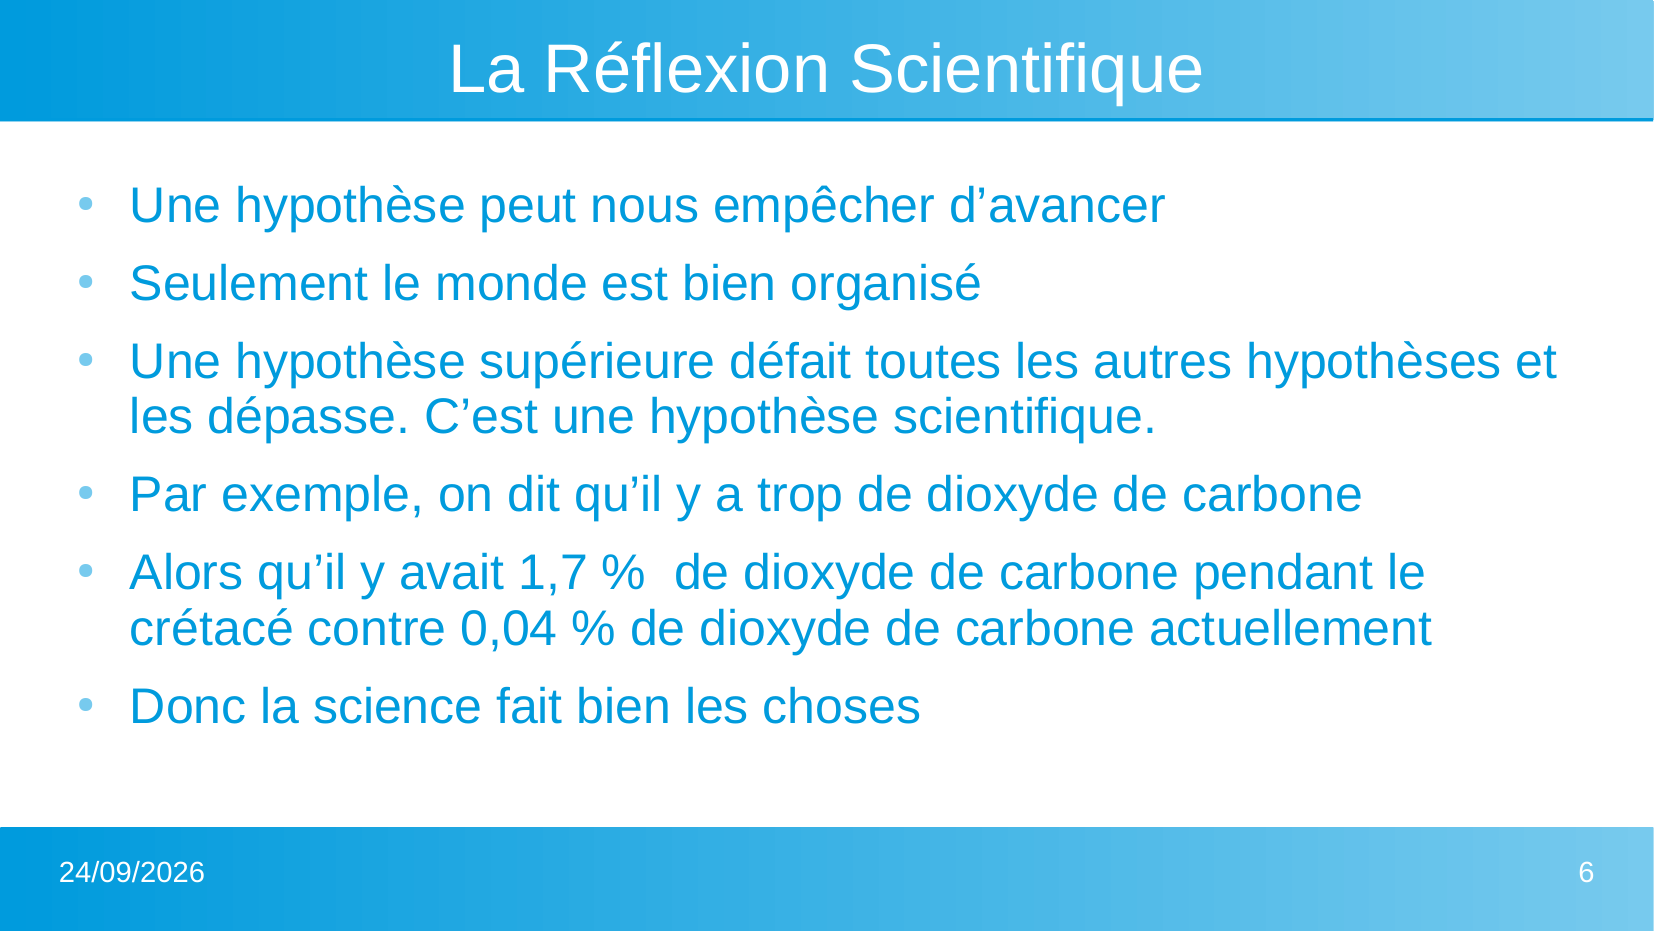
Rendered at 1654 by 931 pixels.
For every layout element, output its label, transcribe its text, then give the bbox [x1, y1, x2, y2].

list Une hypothèse peut nous empêcher d’avancer Seulement le monde est bien organisé Une hypothèse supérieure défait toutes les autres hypothèses et les dépasse. C’est une hypothèse scientifique. Par exemple, on dit qu’il y a trop de dioxyde de carbone Alors qu’il y avait 1,7 % de dioxyde de carbone pendant le crétacé contre 0,04 % de dioxyde de carbone actuellement Donc la science fait bien les choses [59, 177, 1595, 768]
title La Réflexion Scientifique [59, 29, 1595, 108]
